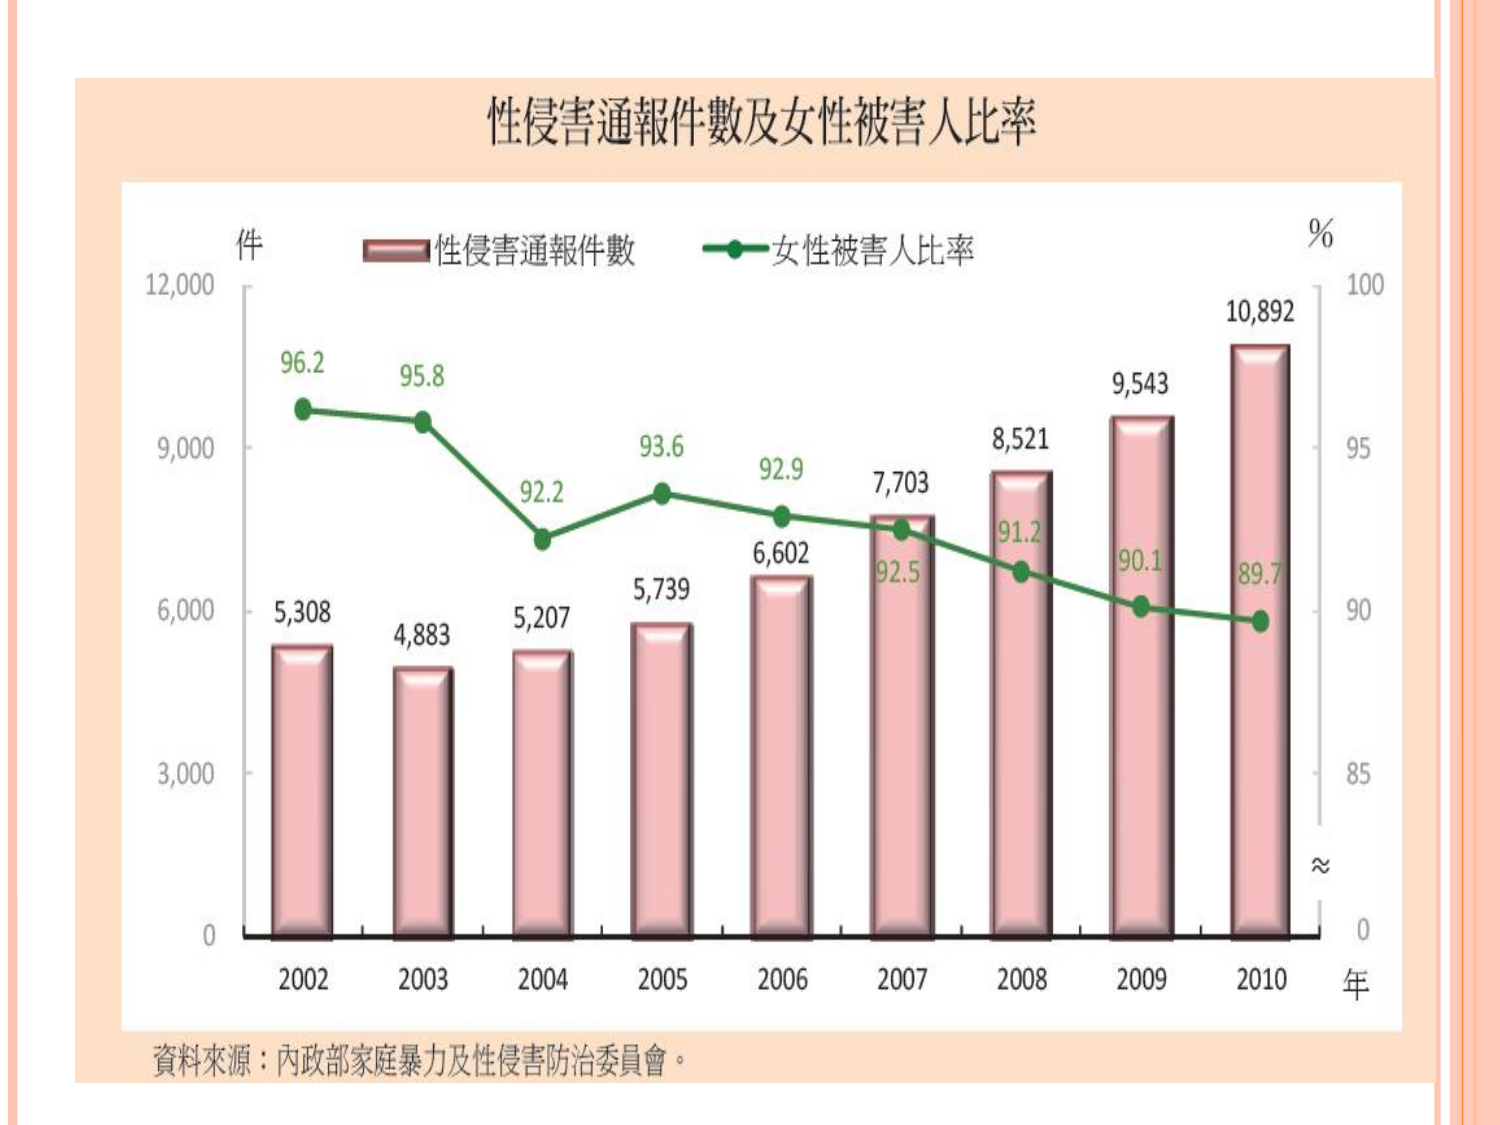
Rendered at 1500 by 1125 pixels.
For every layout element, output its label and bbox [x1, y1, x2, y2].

picture [75, 78, 1436, 1083]
